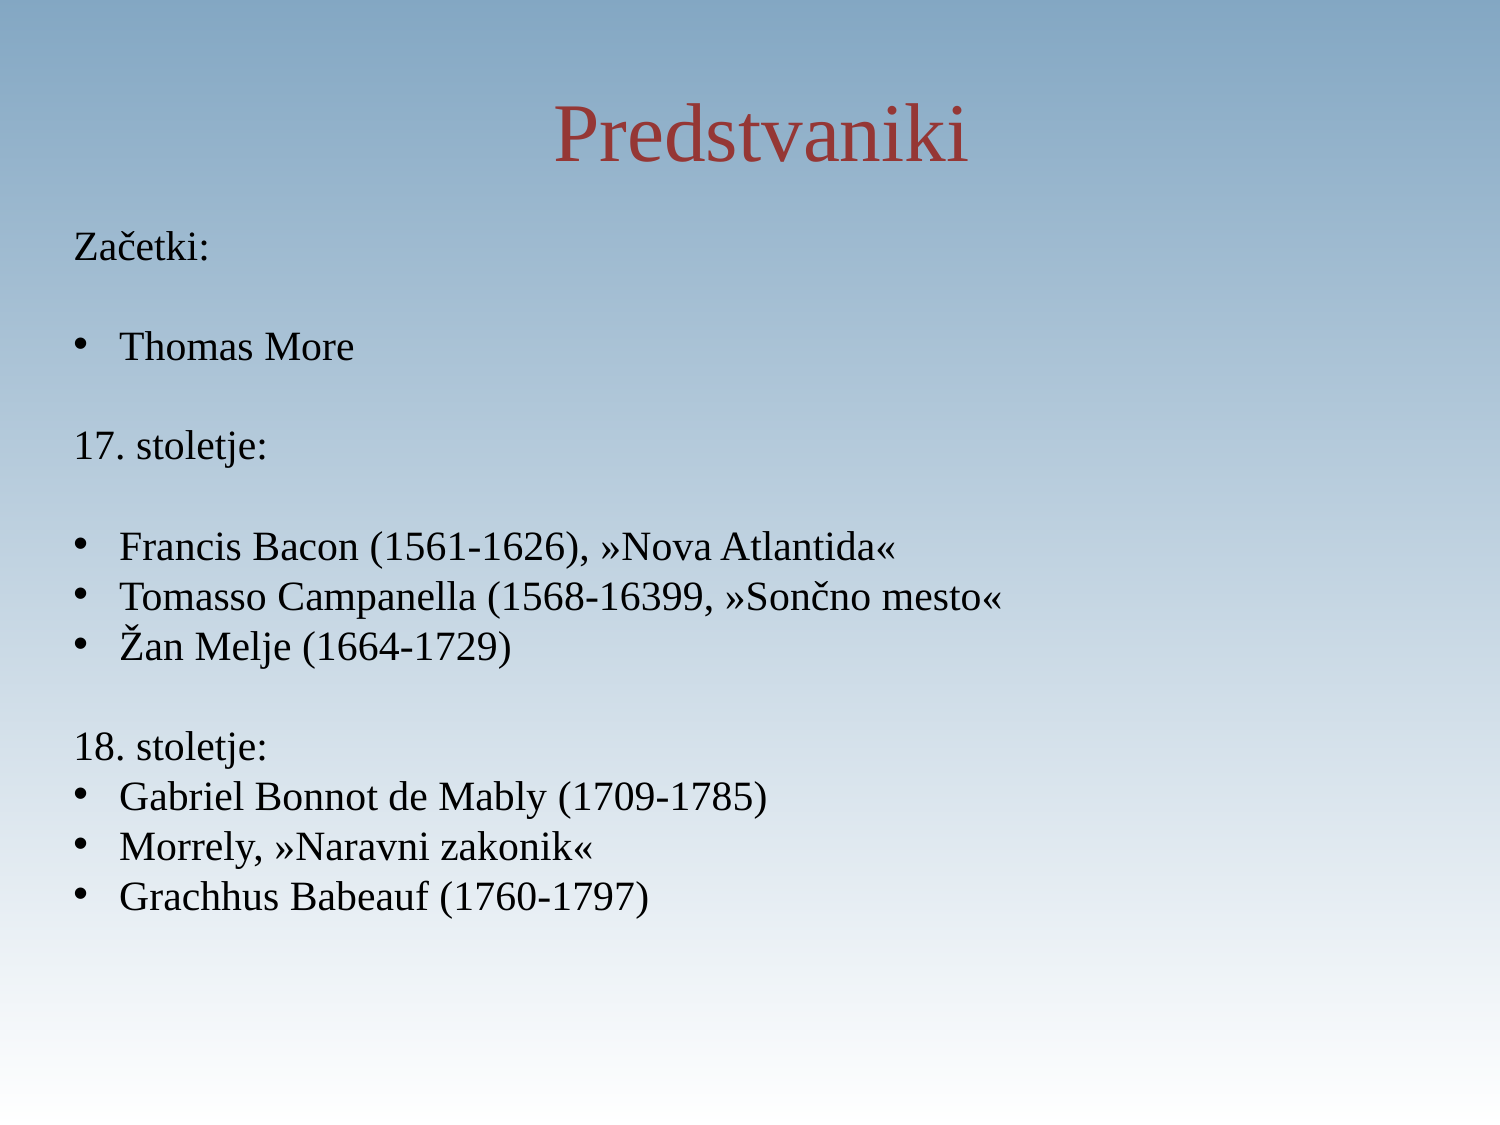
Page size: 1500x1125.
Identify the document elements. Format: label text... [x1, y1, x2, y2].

text_box Začetki: Thomas More 17. stoletje: Francis Bacon (1561-1626), »Nova Atlantida« Tomasso Campanella (1568-16399, »Sončno mesto« Žan Melje (1664-1729) 18. stoletje: Gabriel Bonnot de Mably (1709-1785) Morrely, »Naravni zakonik« Grachhus Babeauf (1760-1797) [58, 210, 1453, 1125]
text_box Predstvaniki [246, 70, 1278, 186]
